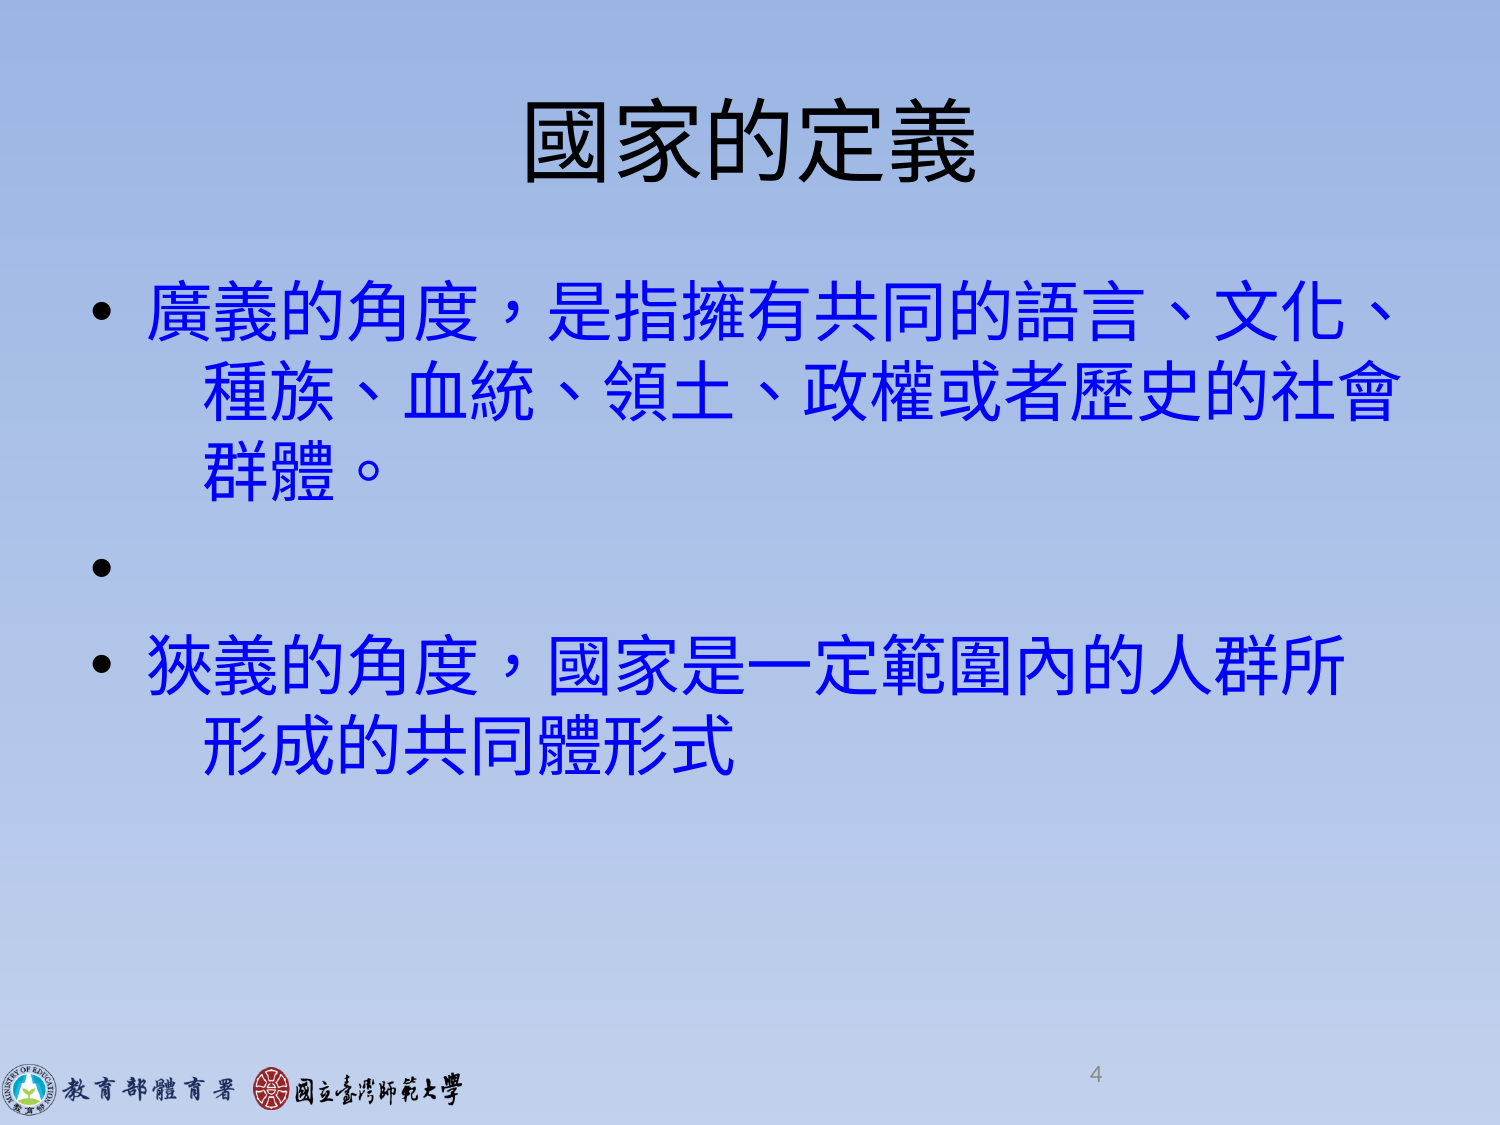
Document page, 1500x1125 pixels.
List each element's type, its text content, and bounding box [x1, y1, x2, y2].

title 國家的定義 [75, 45, 1426, 233]
text_box [1074, 1042, 1426, 1103]
list 廣義的角度，是指擁有共同的語言、文化、種族、血統、領土、政權或者歷史的社會群體。 狹義的角度，國家是一定範圍內的人群所形成的共同體形式 [75, 262, 1426, 1005]
